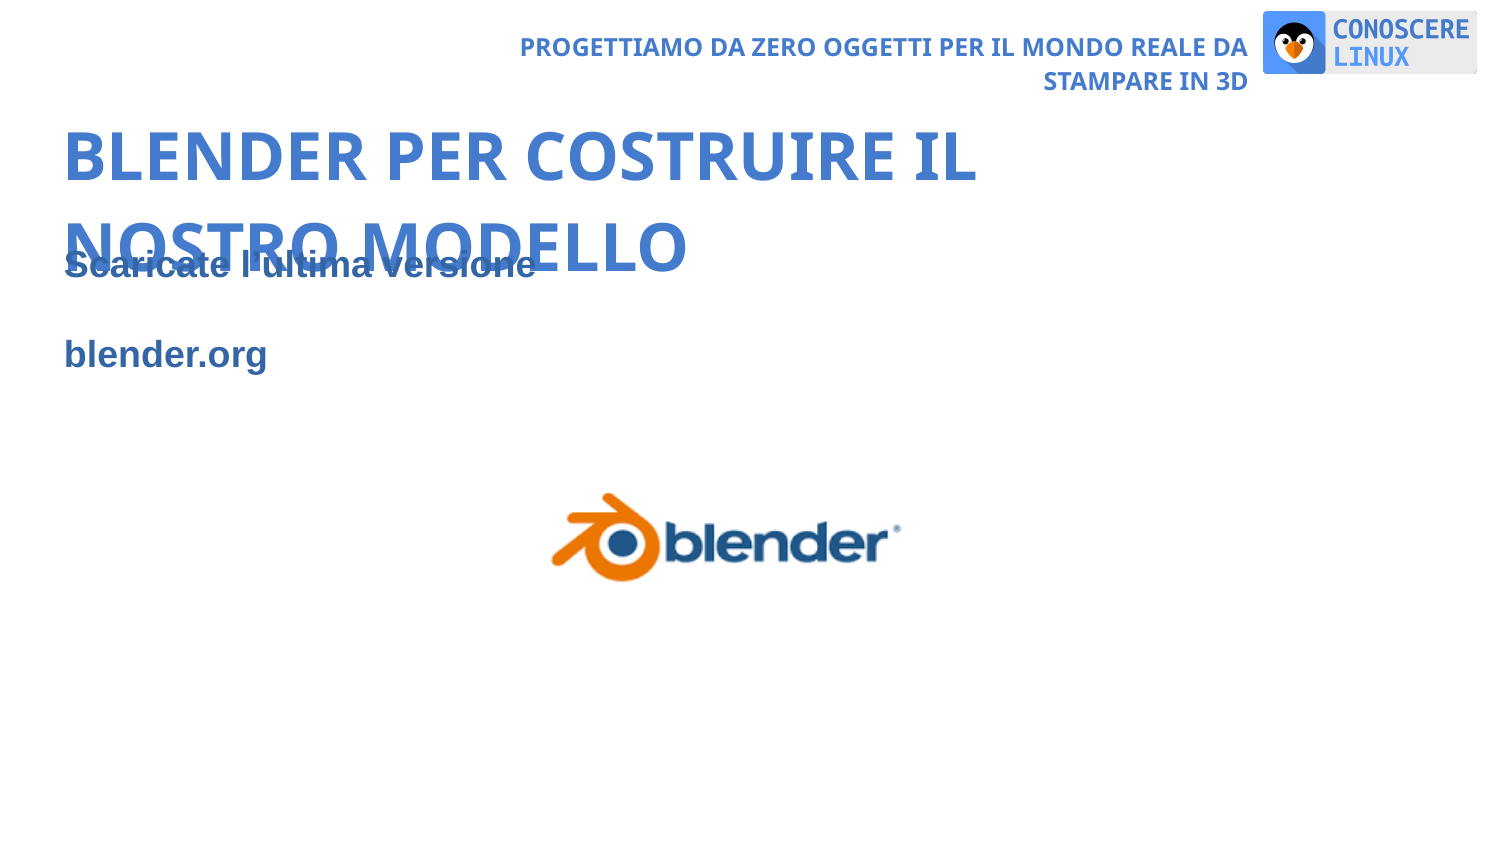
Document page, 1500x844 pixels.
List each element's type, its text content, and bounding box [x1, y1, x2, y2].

title Scaricate l’ultima versione blender.org [48, 224, 692, 588]
text_box BLENDER PER COSTRUIRE IL NOSTRO MODELLO [47, 102, 1236, 260]
picture [550, 362, 902, 715]
text_box PROGETTIAMO DA ZERO OGGETTI PER IL MONDO REALE DA STAMPARE IN 3D [437, 21, 1264, 91]
picture [1263, 11, 1477, 74]
